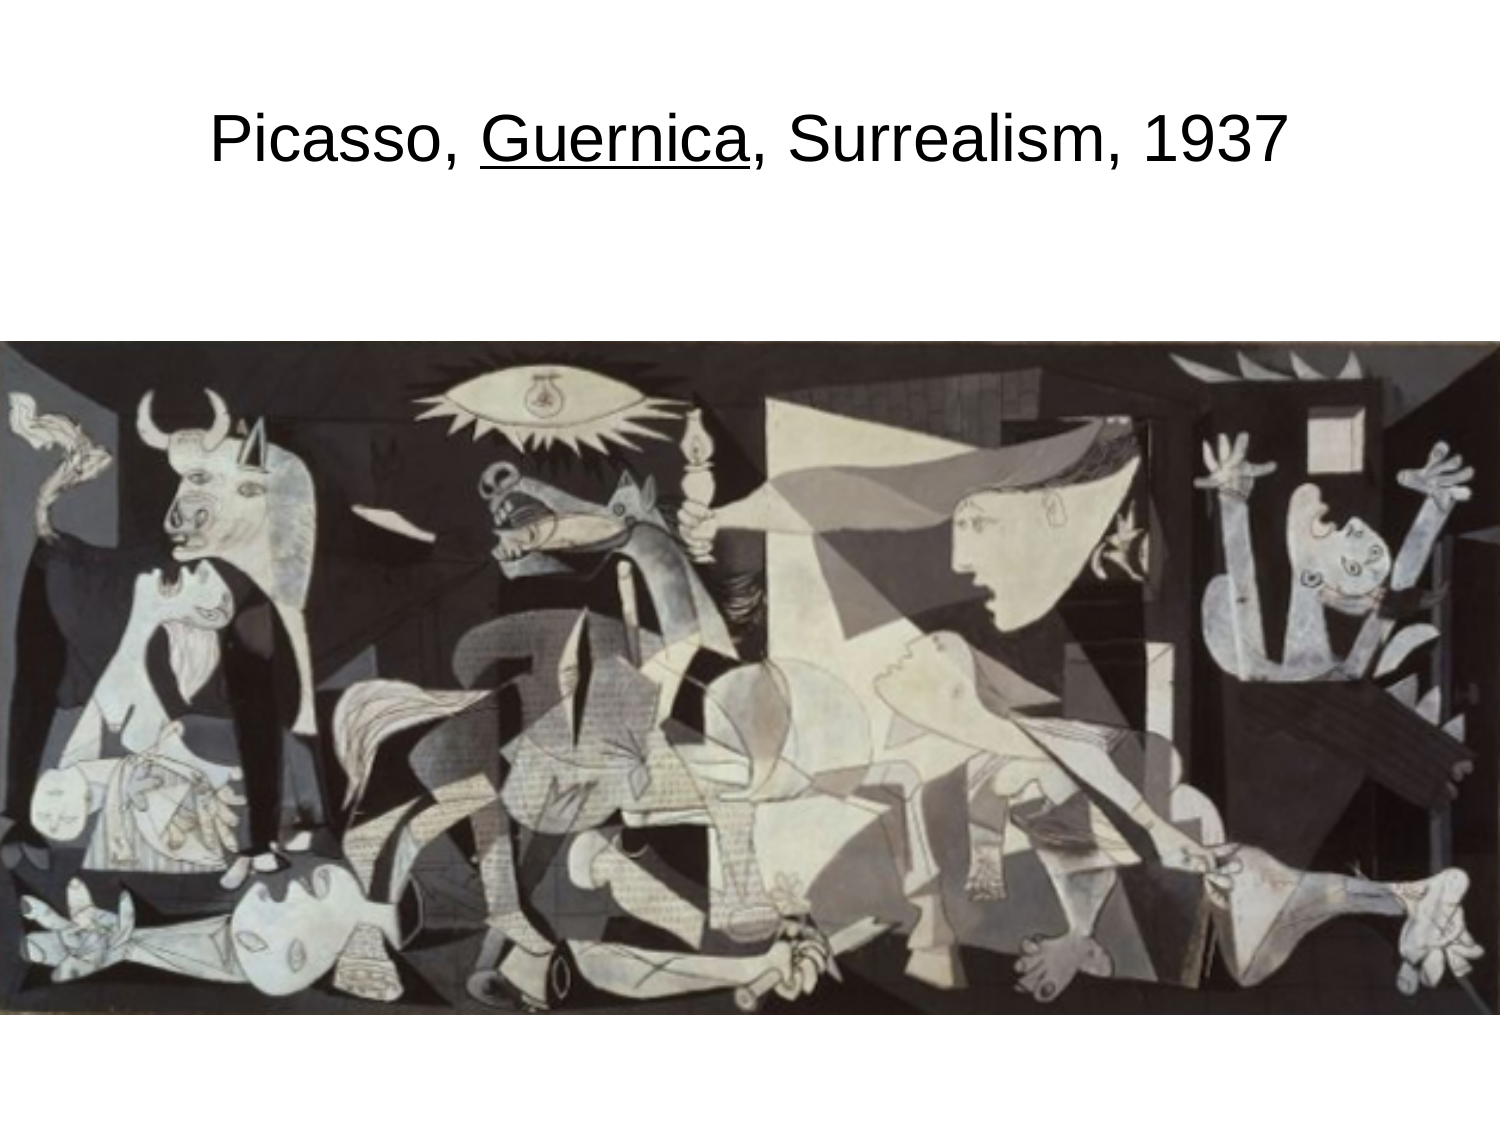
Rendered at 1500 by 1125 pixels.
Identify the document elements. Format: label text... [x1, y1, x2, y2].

picture [0, 341, 1500, 1015]
title Picasso, Guernica, Surrealism, 1937 [75, 45, 1426, 233]
